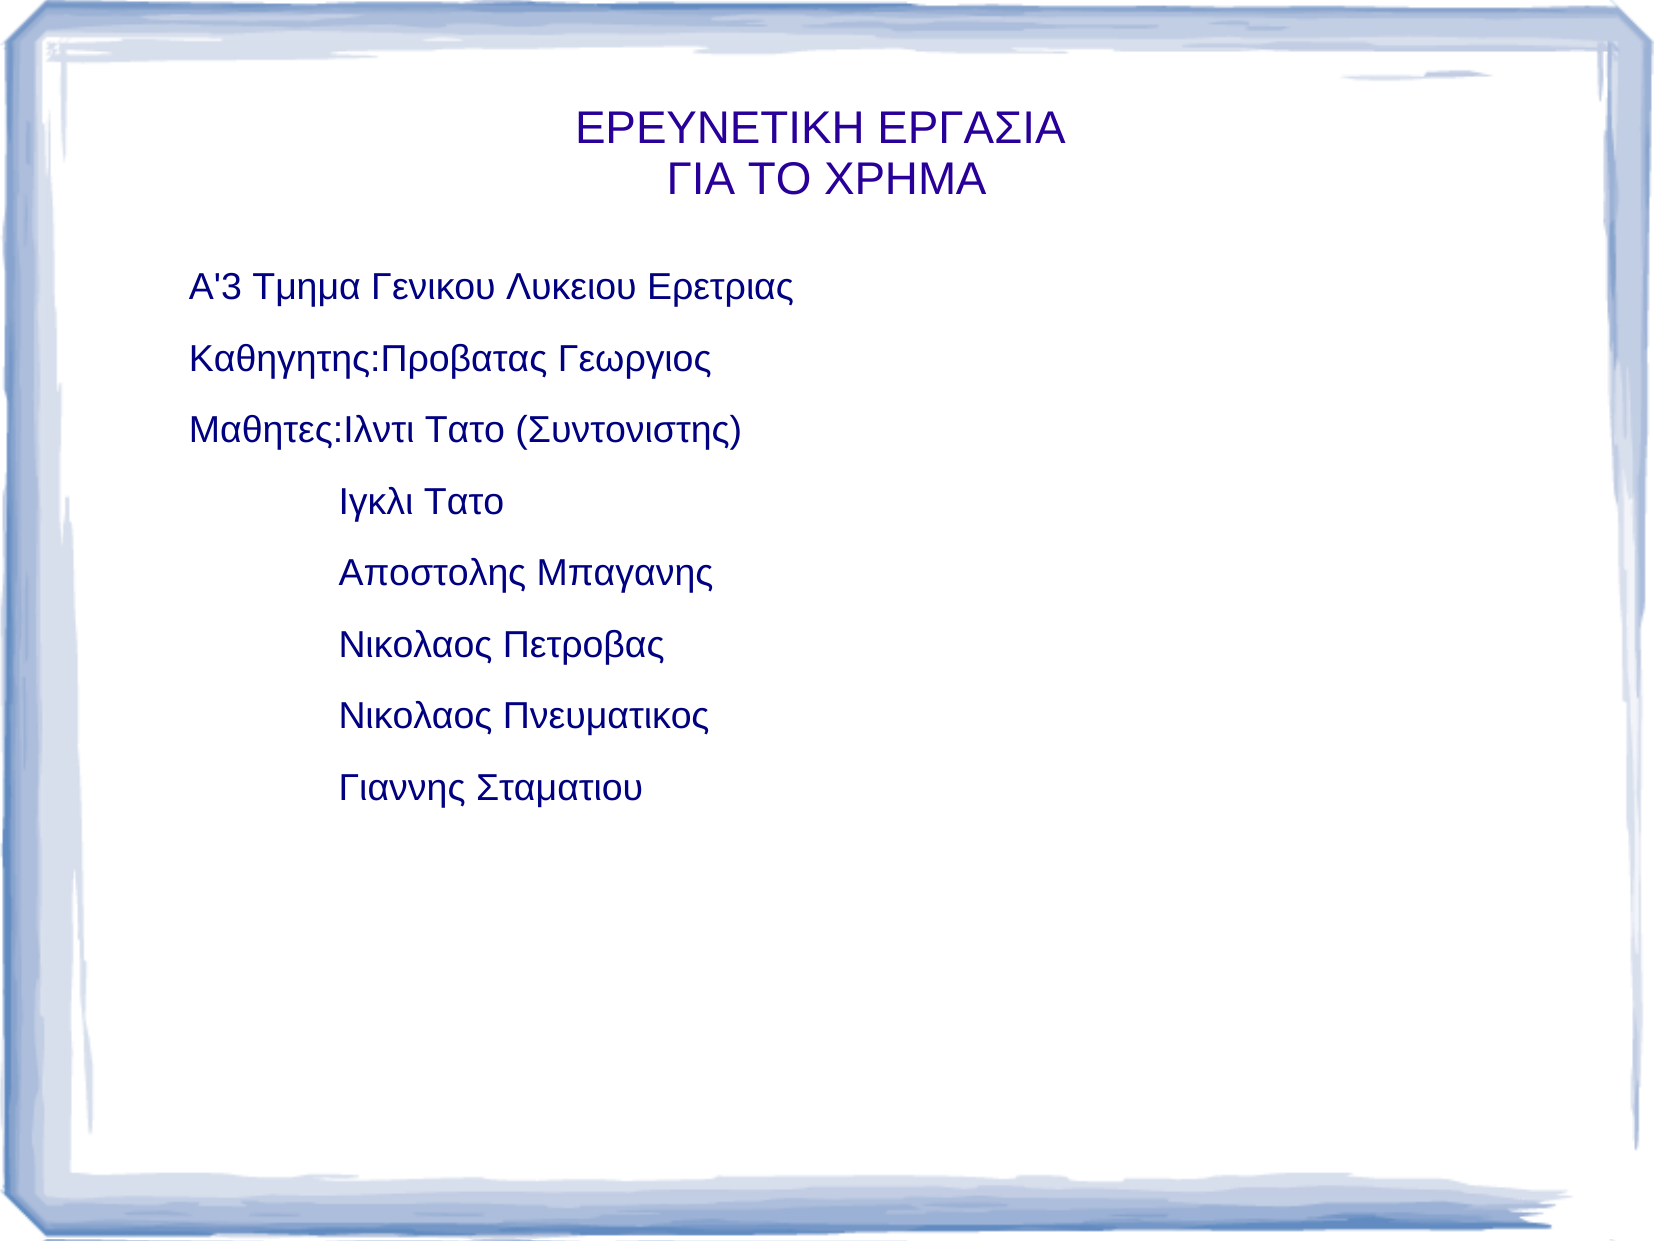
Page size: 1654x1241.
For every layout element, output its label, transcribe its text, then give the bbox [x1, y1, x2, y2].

title ΕΡΕΥΝΕΤΙΚΗ ΕΡΓΑΣΙΑ ΓΙΑ ΤΟ ΧΡΗΜΑ [82, 49, 1571, 257]
picture [0, 0, 1654, 1241]
list Α'3 Τμημα Γενικου Λυκειου Ερετριας Καθηγητης:Προβατας Γεωργιος Μαθητες:Ιλντι Τατο (Συντονιστης) Ιγκλι Τατο Αποστολης Μπαγανης Νικολαος Πετροβας Νικολαος Πνευματικος Γιαννης Σταματιου [118, 265, 1571, 945]
